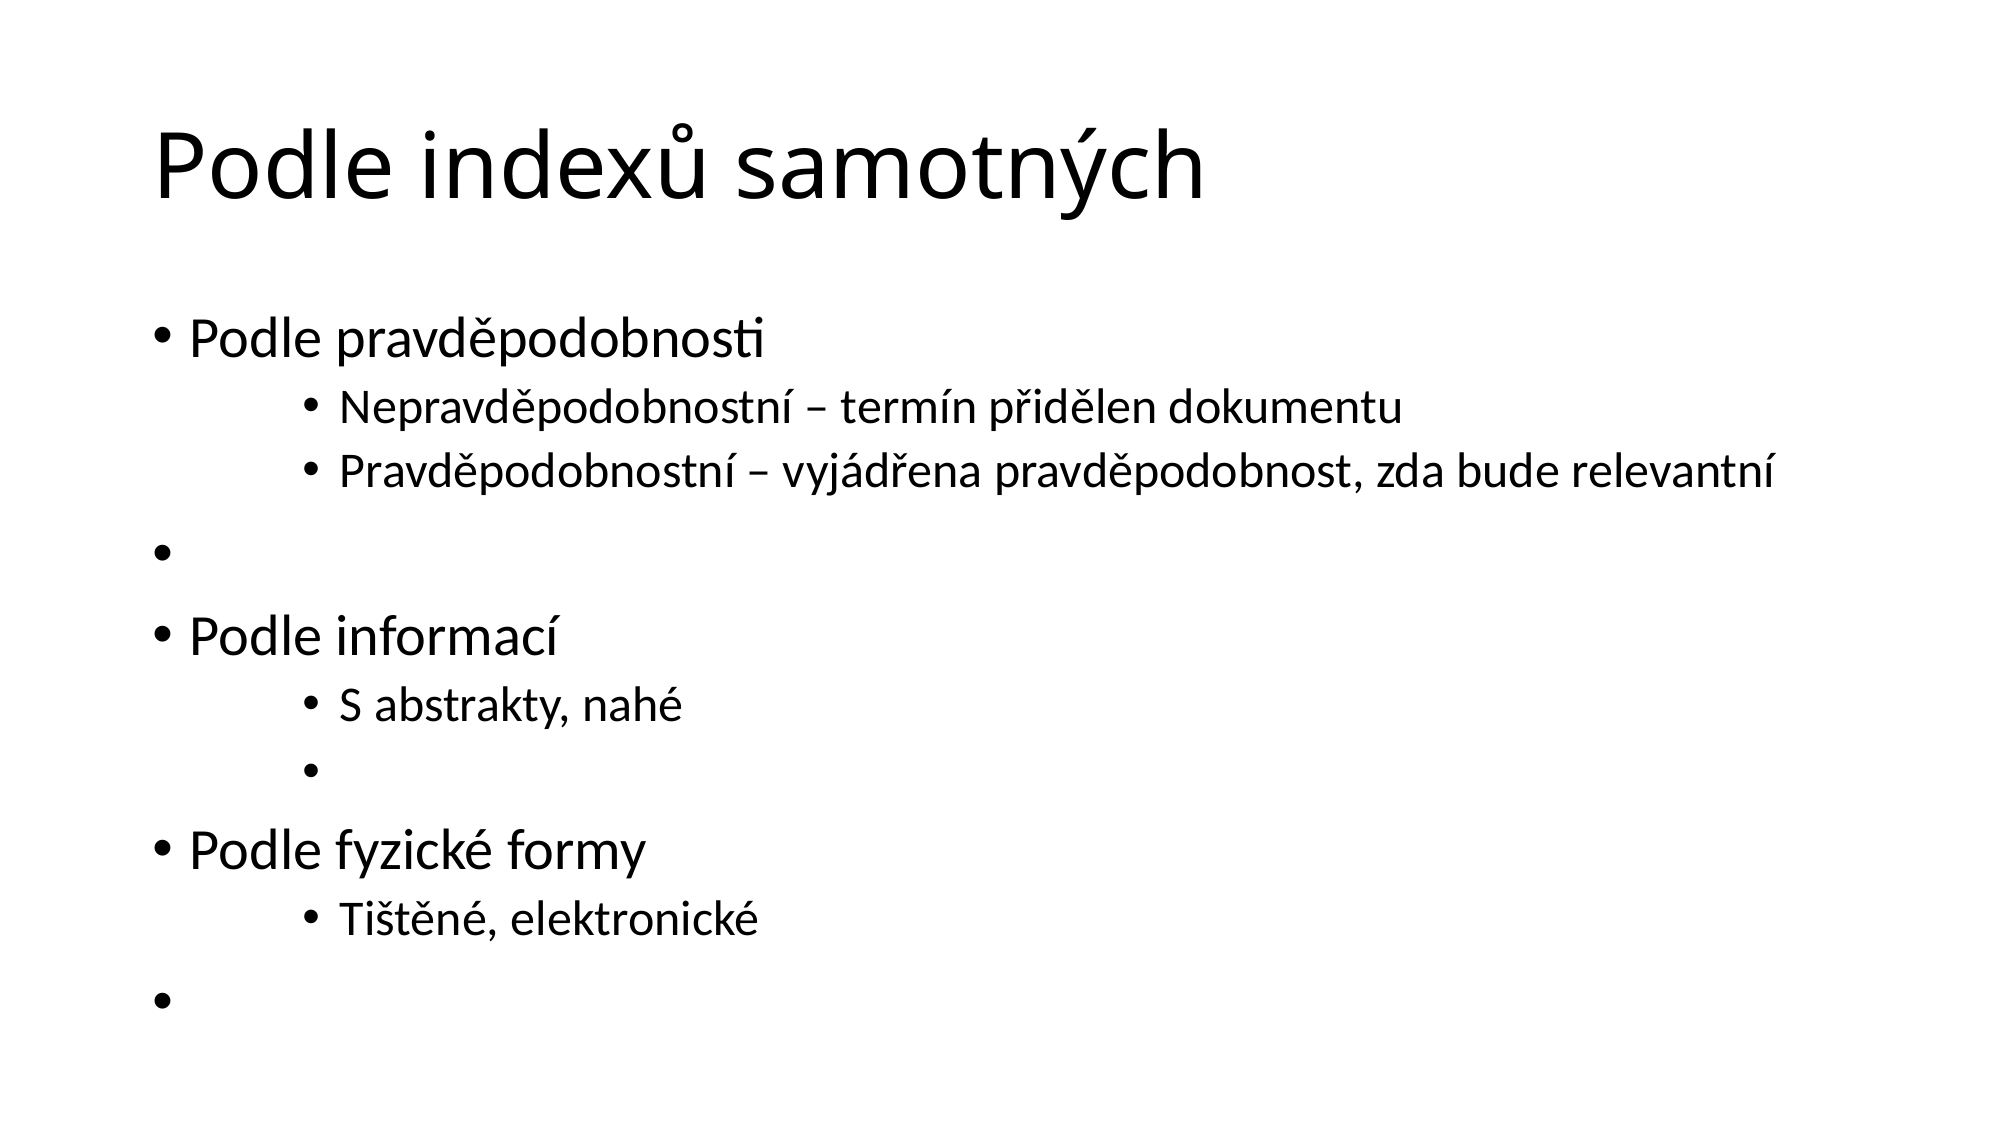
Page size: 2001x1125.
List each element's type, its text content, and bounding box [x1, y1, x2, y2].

list Podle pravděpodobnosti Nepravděpodobnostní – termín přidělen dokumentu Pravděpodobnostní – vyjádřena pravděpodobnost, zda bude relevantní Podle informací S abstrakty, nahé Podle fyzické formy Tištěné, elektronické [137, 299, 1863, 1014]
title Podle indexů samotných [137, 59, 1863, 278]
